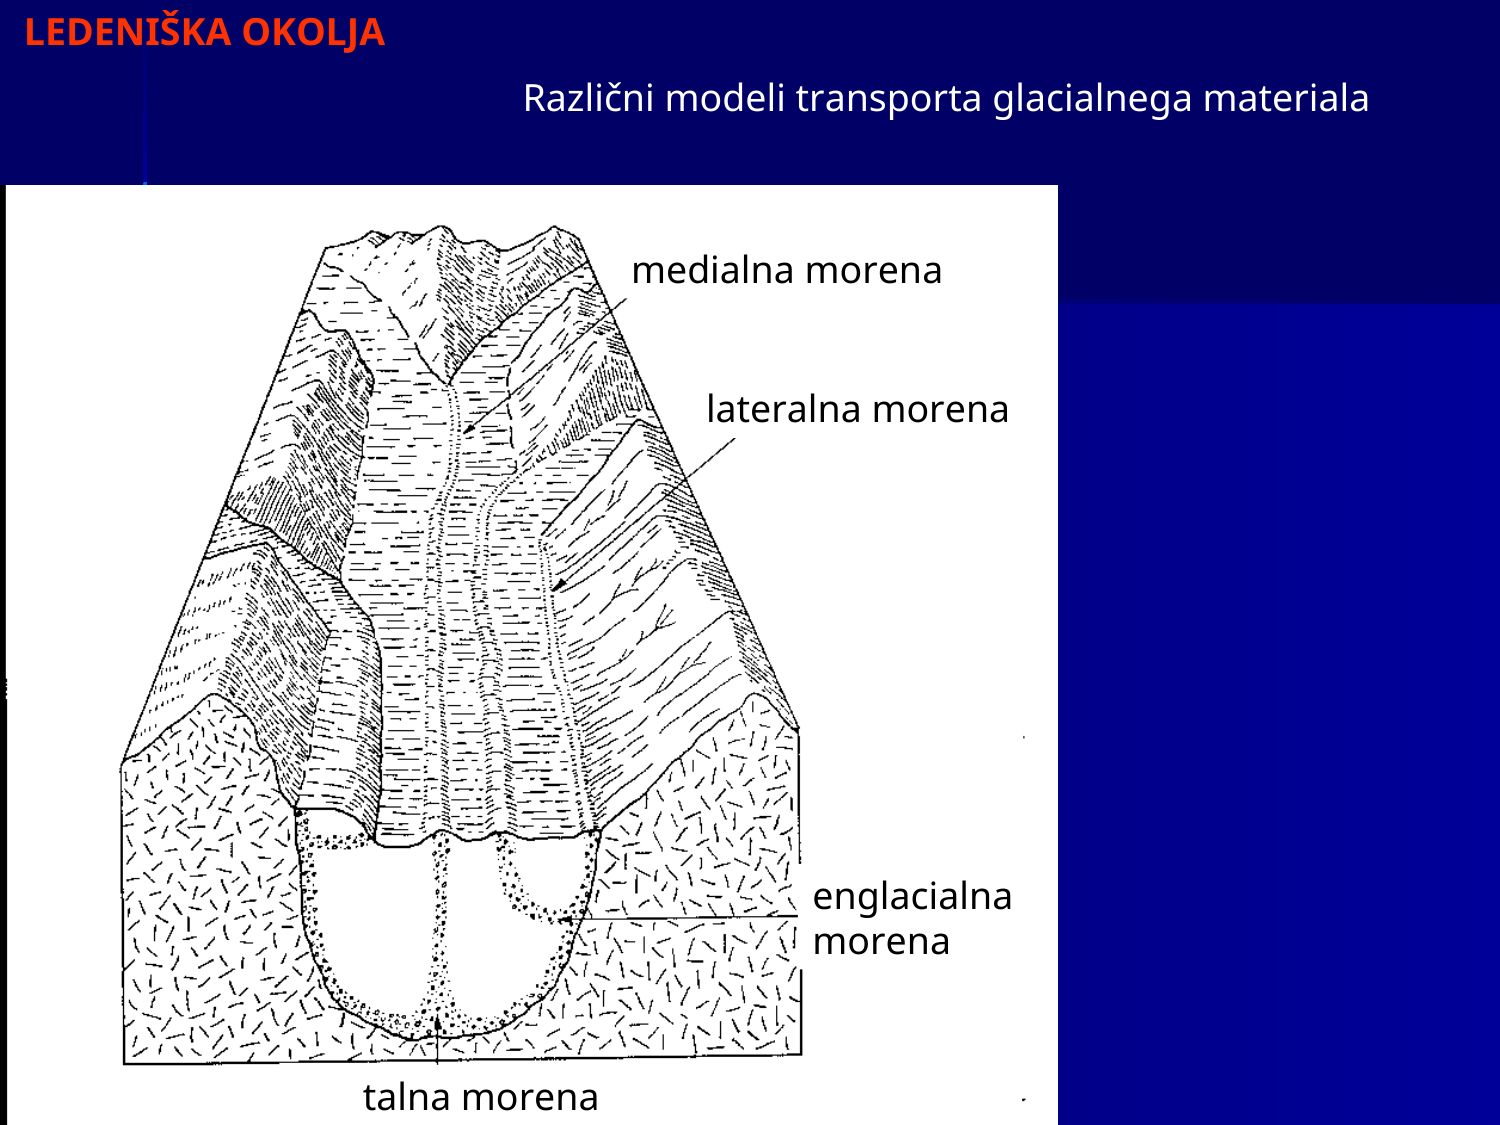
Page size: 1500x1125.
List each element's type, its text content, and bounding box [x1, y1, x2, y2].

text_box englacialna morena [797, 863, 1029, 970]
text_box medialna morena [616, 237, 959, 299]
text_box lateralna morena [691, 377, 1026, 438]
picture [0, 185, 1058, 1125]
text_box talna morena [348, 1064, 615, 1125]
text_box LEDENIŠKA OKOLJA [9, 0, 401, 61]
text_box Različni modeli transporta glacialnega materiala [507, 66, 1387, 127]
